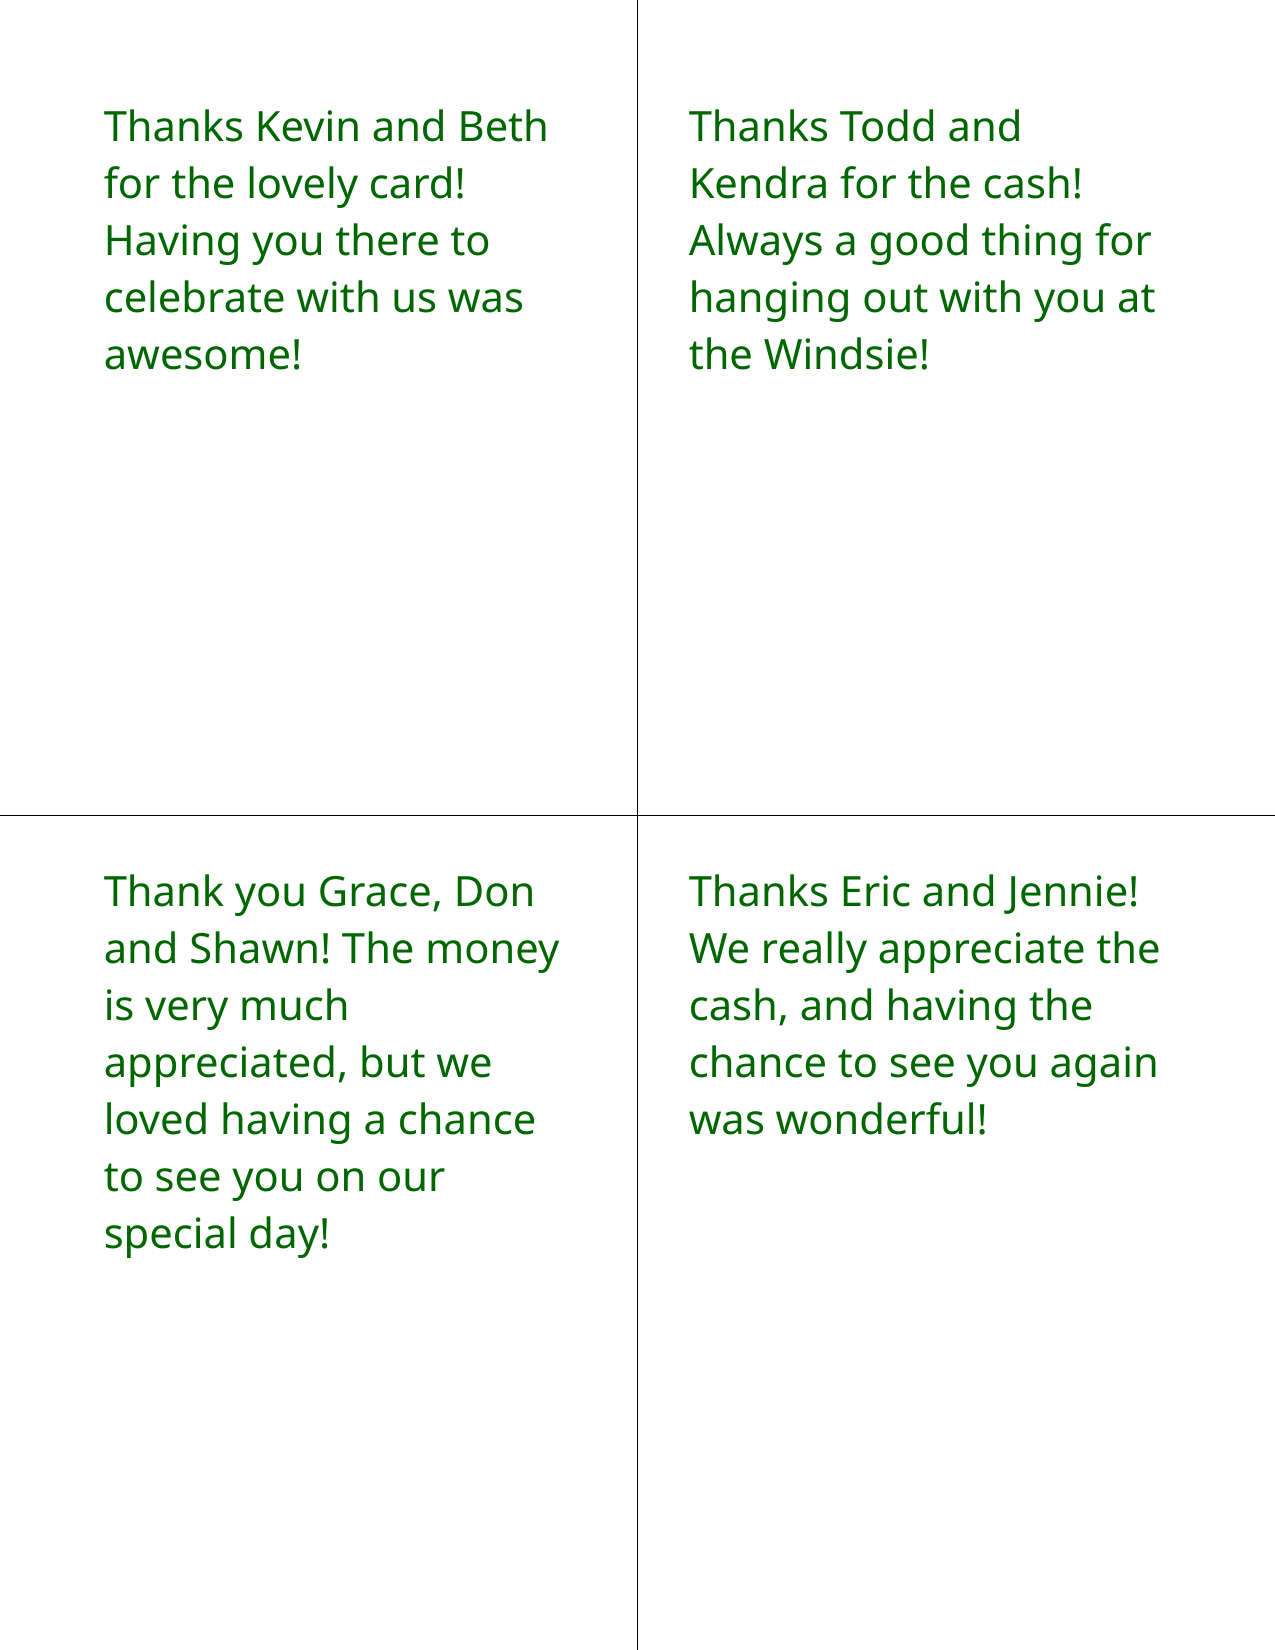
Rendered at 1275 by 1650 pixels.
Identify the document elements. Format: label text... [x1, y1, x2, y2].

text_box Thanks Kevin and Beth for the lovely card! Having you there to celebrate with us was awesome! [89, 89, 600, 780]
text_box Thanks Eric and Jennie! We really appreciate the cash, and having the chance to see you again was wonderful! [674, 854, 1185, 1545]
text_box Thank you Grace, Don and Shawn! The money is very much appreciated, but we loved having a chance to see you on our special day! [89, 854, 600, 1545]
text_box Thanks Todd and Kendra for the cash! Always a good thing for hanging out with you at the Windsie! [674, 89, 1185, 780]
